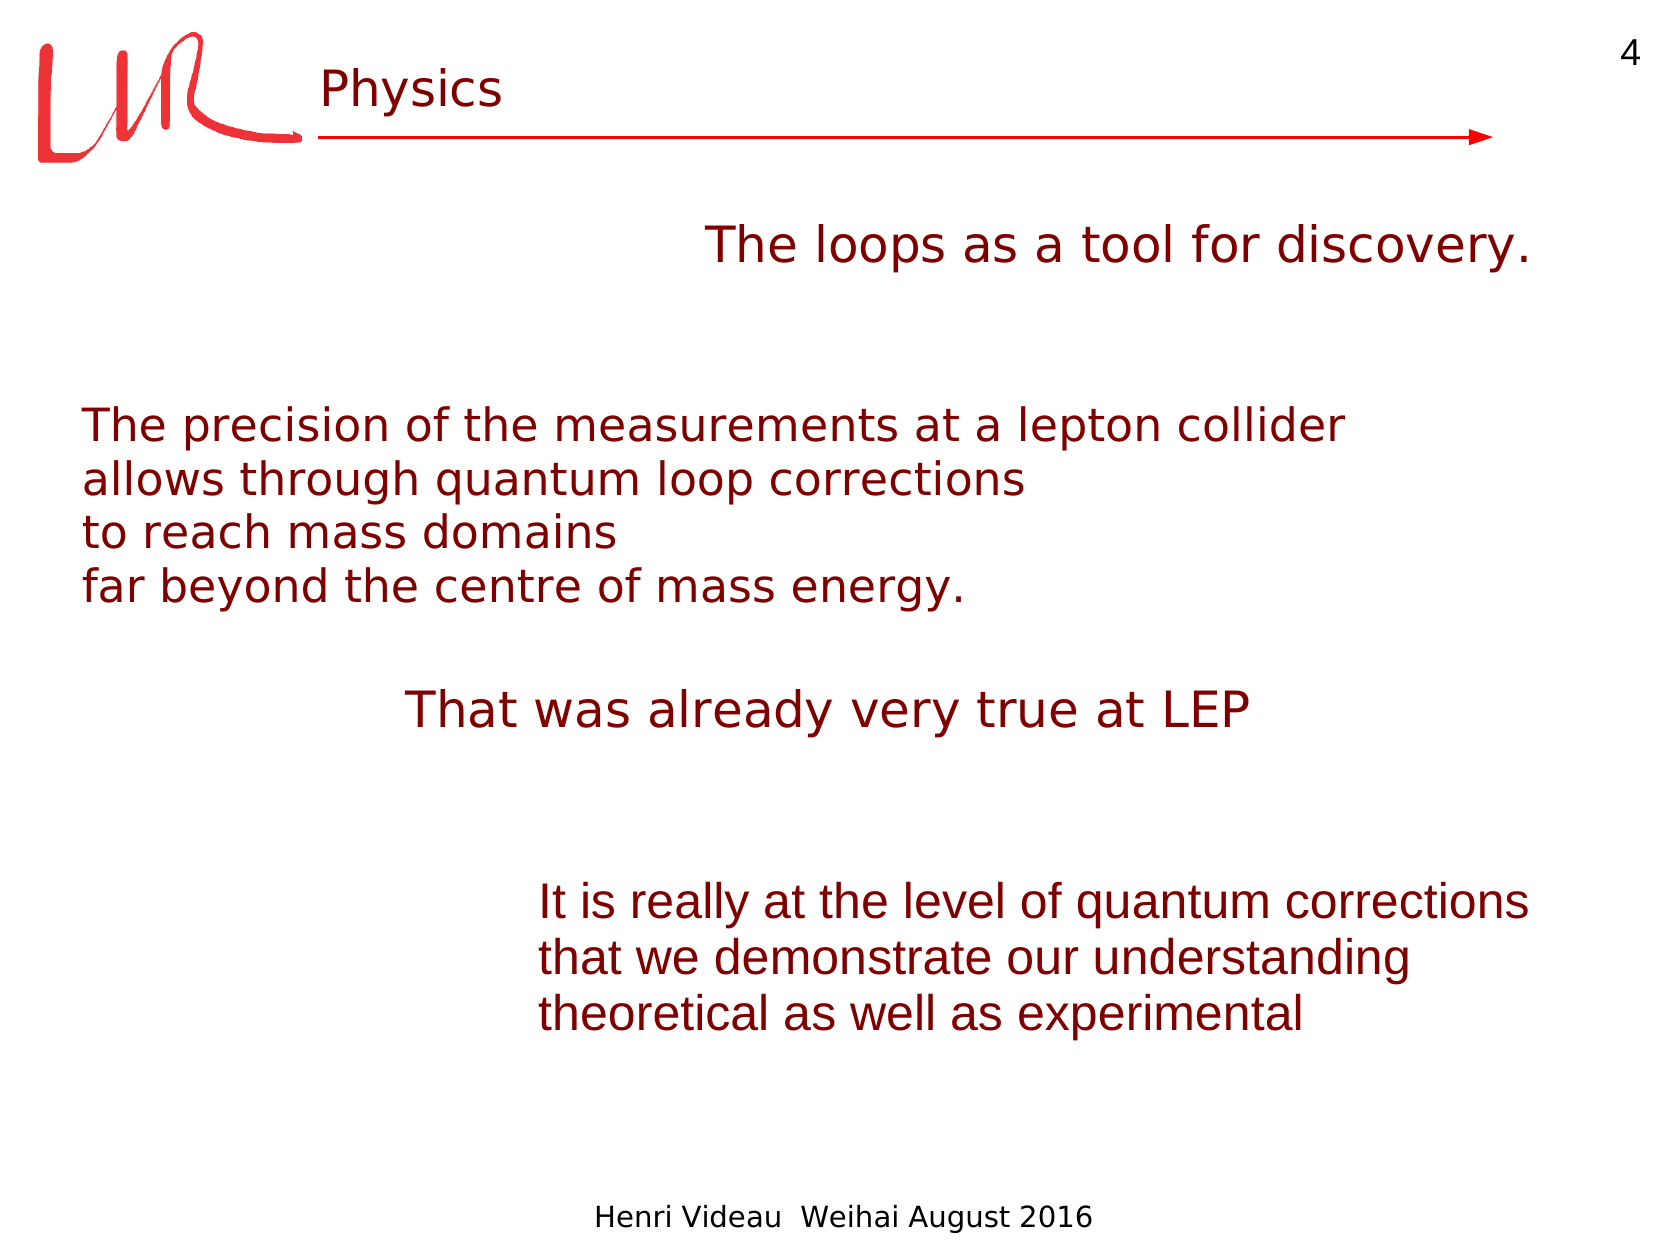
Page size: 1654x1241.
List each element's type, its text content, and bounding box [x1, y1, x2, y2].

text_box The loops as a tool for discovery. [705, 216, 1529, 275]
text_box The precision of the measurements at a lepton collider allows through quantum loop corrections to reach mass domains far beyond the centre of mass energy. [81, 399, 1343, 614]
picture [38, 32, 302, 163]
text_box That was already very true at LEP [405, 681, 1255, 740]
text_box It is really at the level of quantum corrections that we demonstrate our understanding theoretical as well as experimental [538, 873, 1569, 1042]
